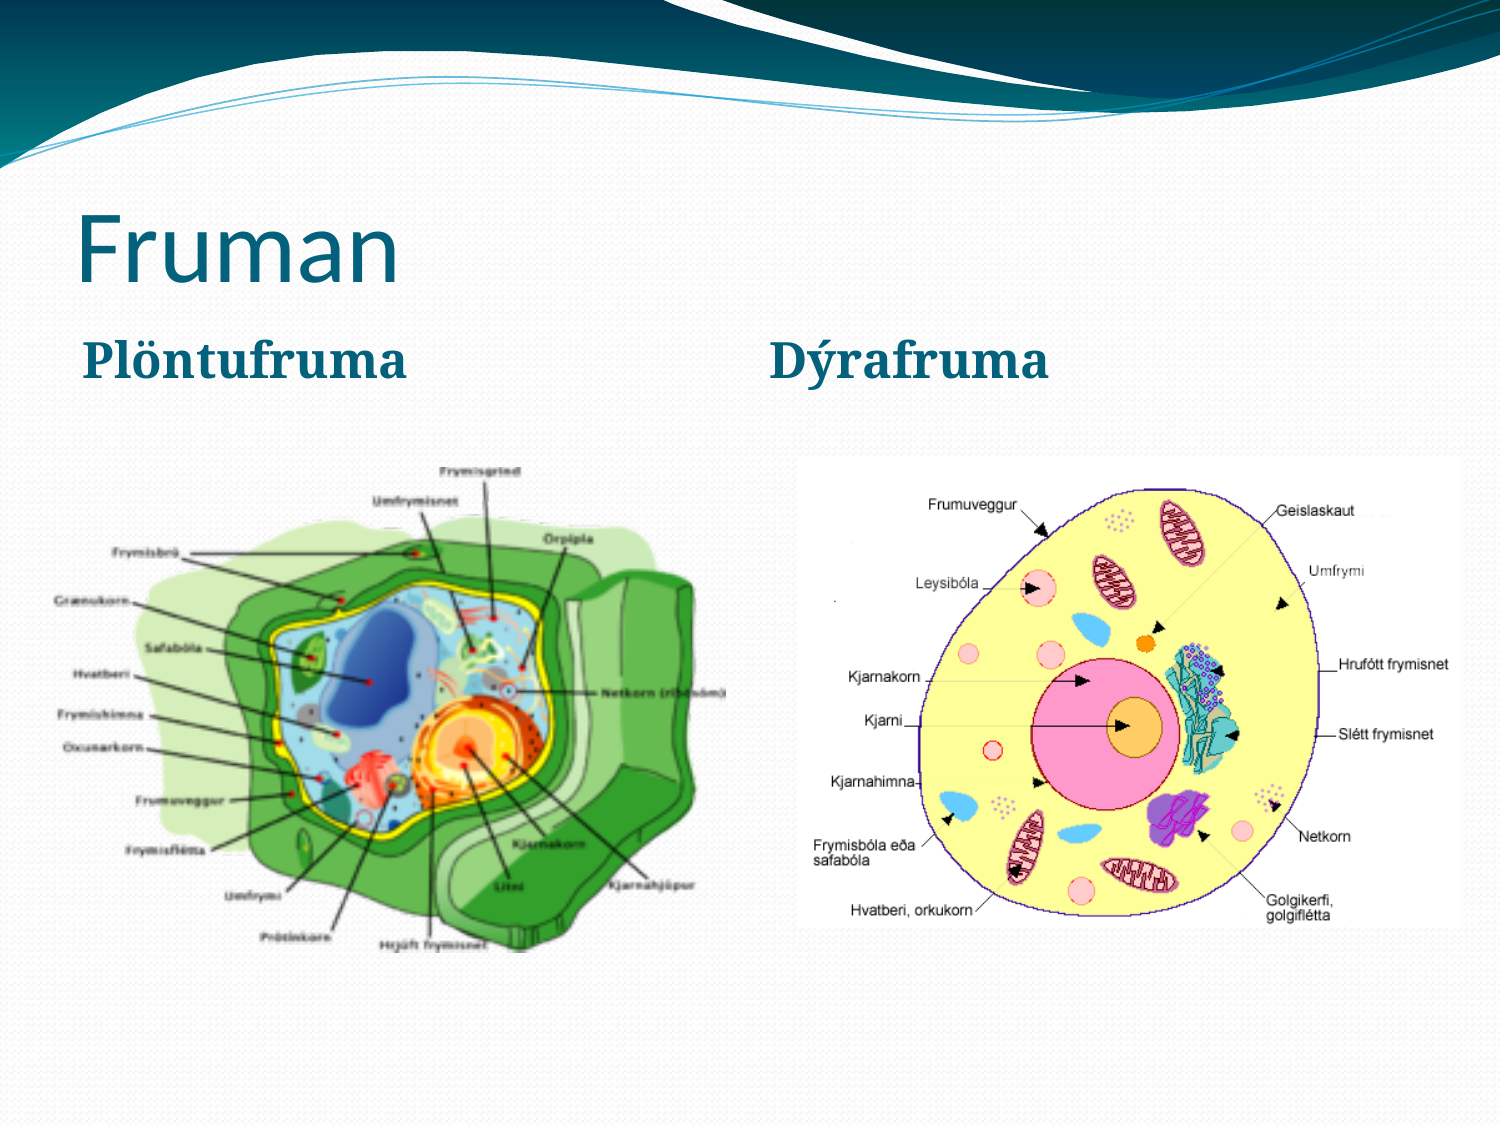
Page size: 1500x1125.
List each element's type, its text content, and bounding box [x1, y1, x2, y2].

list Dýrafruma [761, 305, 1426, 413]
picture [53, 468, 726, 953]
picture [797, 456, 1461, 928]
title Fruman [75, 115, 1426, 304]
list Plöntufruma [75, 304, 738, 413]
